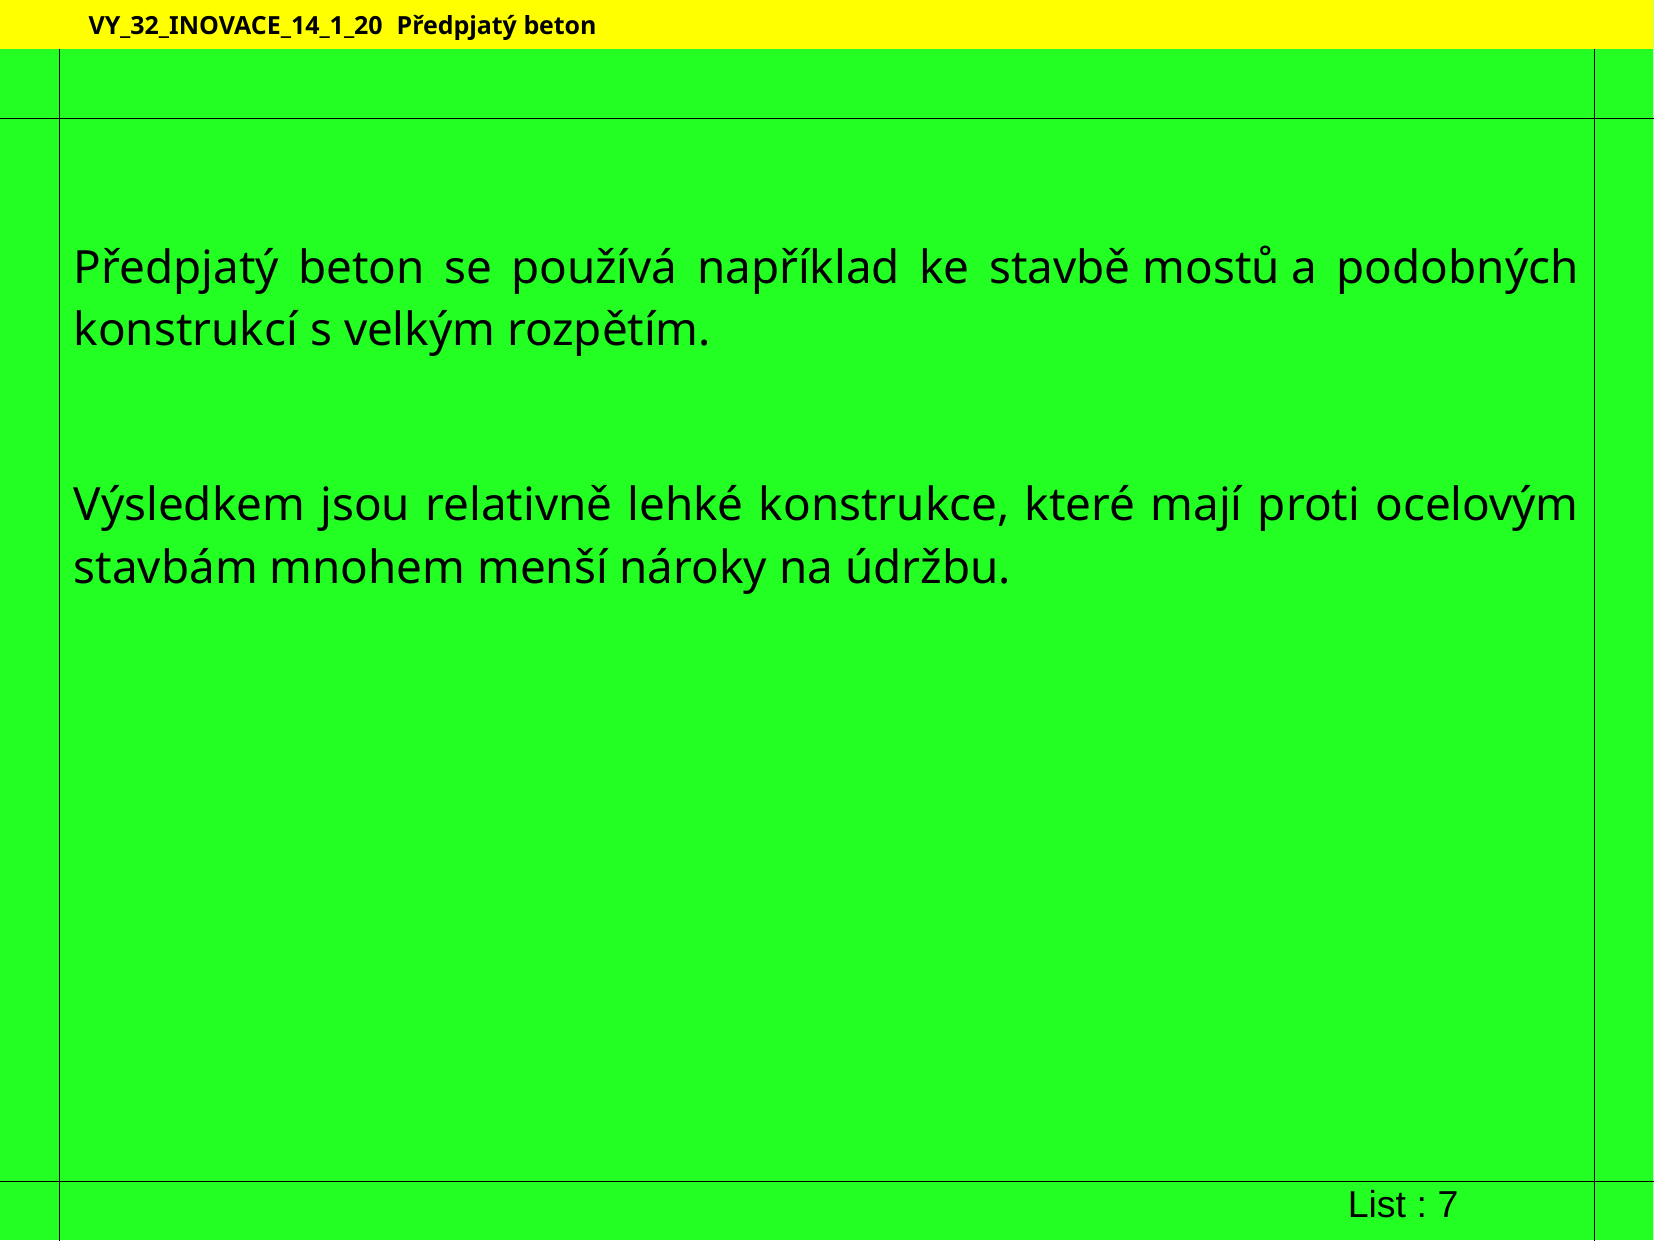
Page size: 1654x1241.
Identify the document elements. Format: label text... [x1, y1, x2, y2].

text_box Předpjatý beton se používá například ke stavbě mostů a podobných konstrukcí s velkým rozpětím. Výsledkem jsou relativně lehké konstrukce, které mají proti ocelovým stavbám mnohem menší nároky na údržbu. [59, 118, 1595, 1182]
text_box List : <číslo> [1357, 1176, 1599, 1241]
text_box VY_32_INOVACE_14_1_20 Předpjatý beton [0, 0, 1654, 47]
